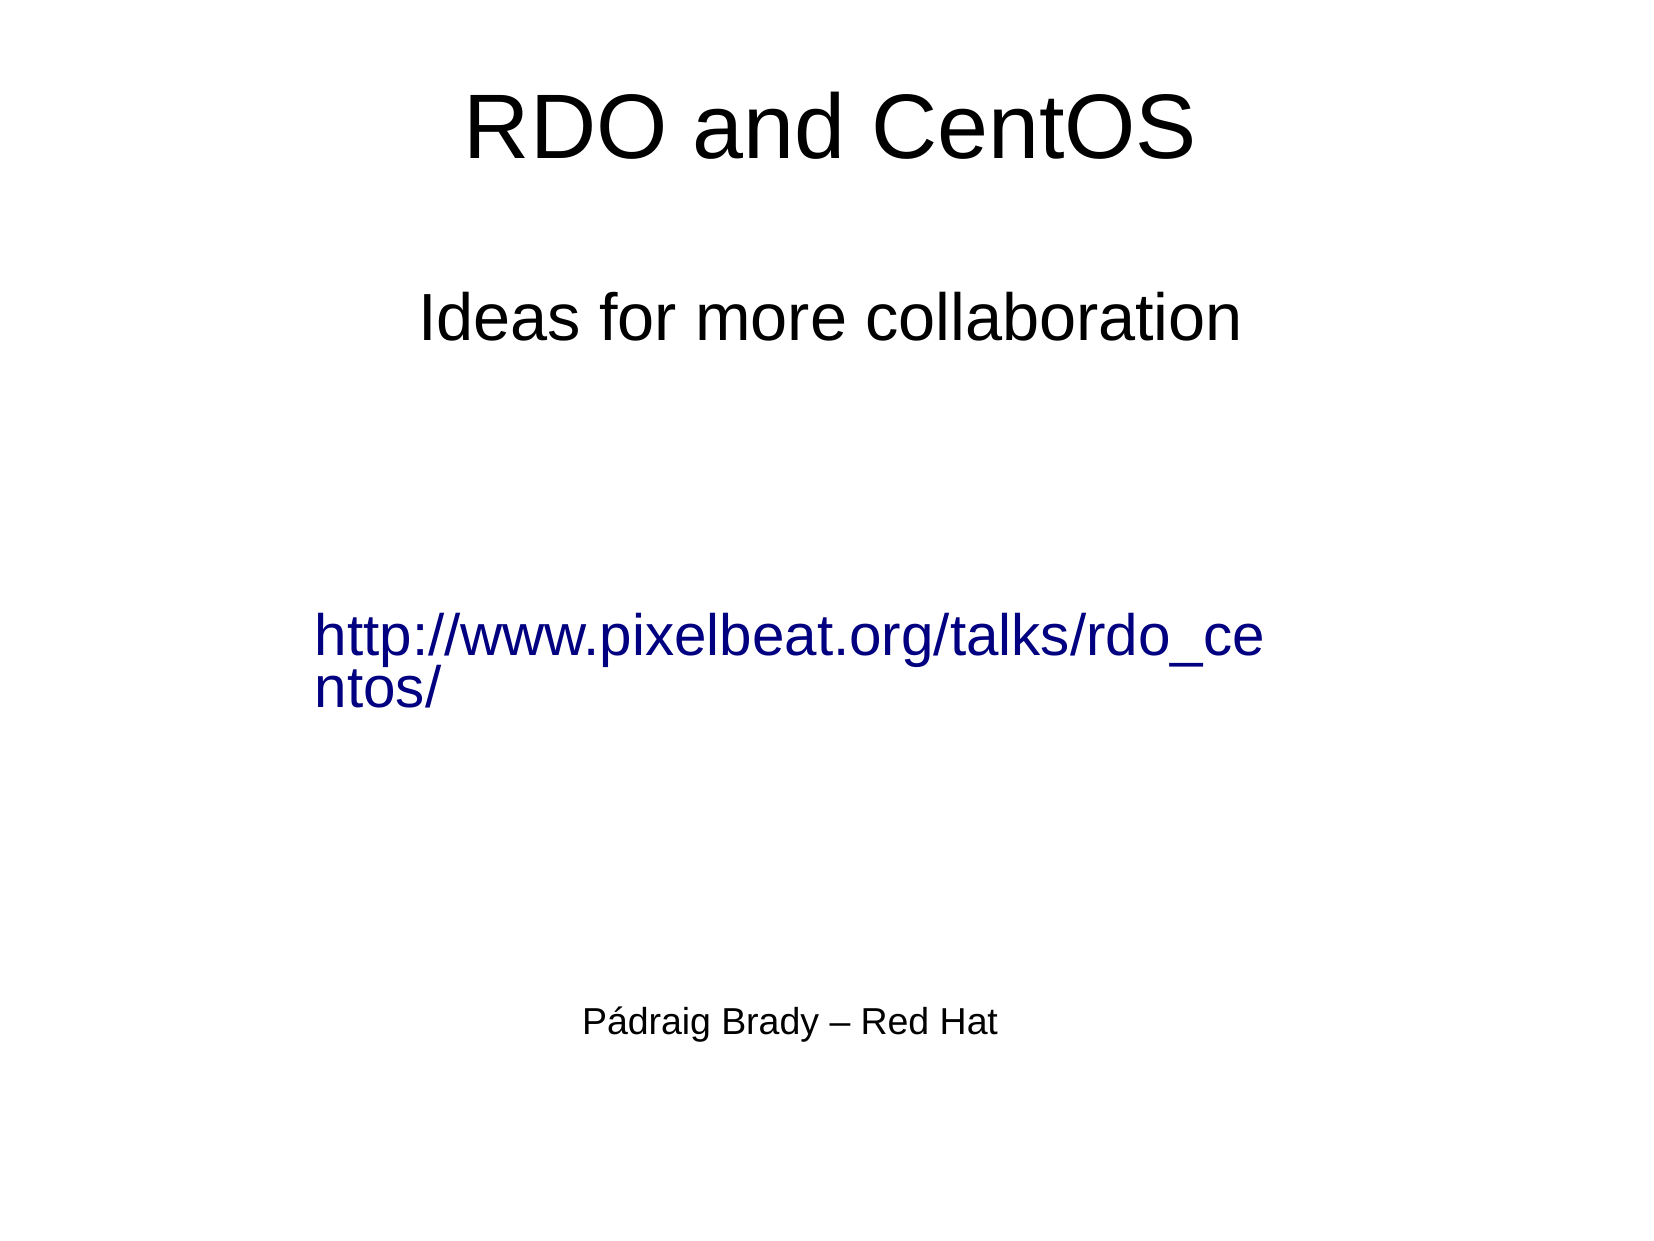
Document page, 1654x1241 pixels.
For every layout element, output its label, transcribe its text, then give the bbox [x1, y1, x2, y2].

text_box http://www.pixelbeat.org/talks/rdo_centos/ [300, 595, 1306, 676]
title RDO and CentOS Ideas for more collaboration [86, 75, 1576, 355]
text_box Pádraig Brady – Red Hat [567, 993, 1013, 1051]
